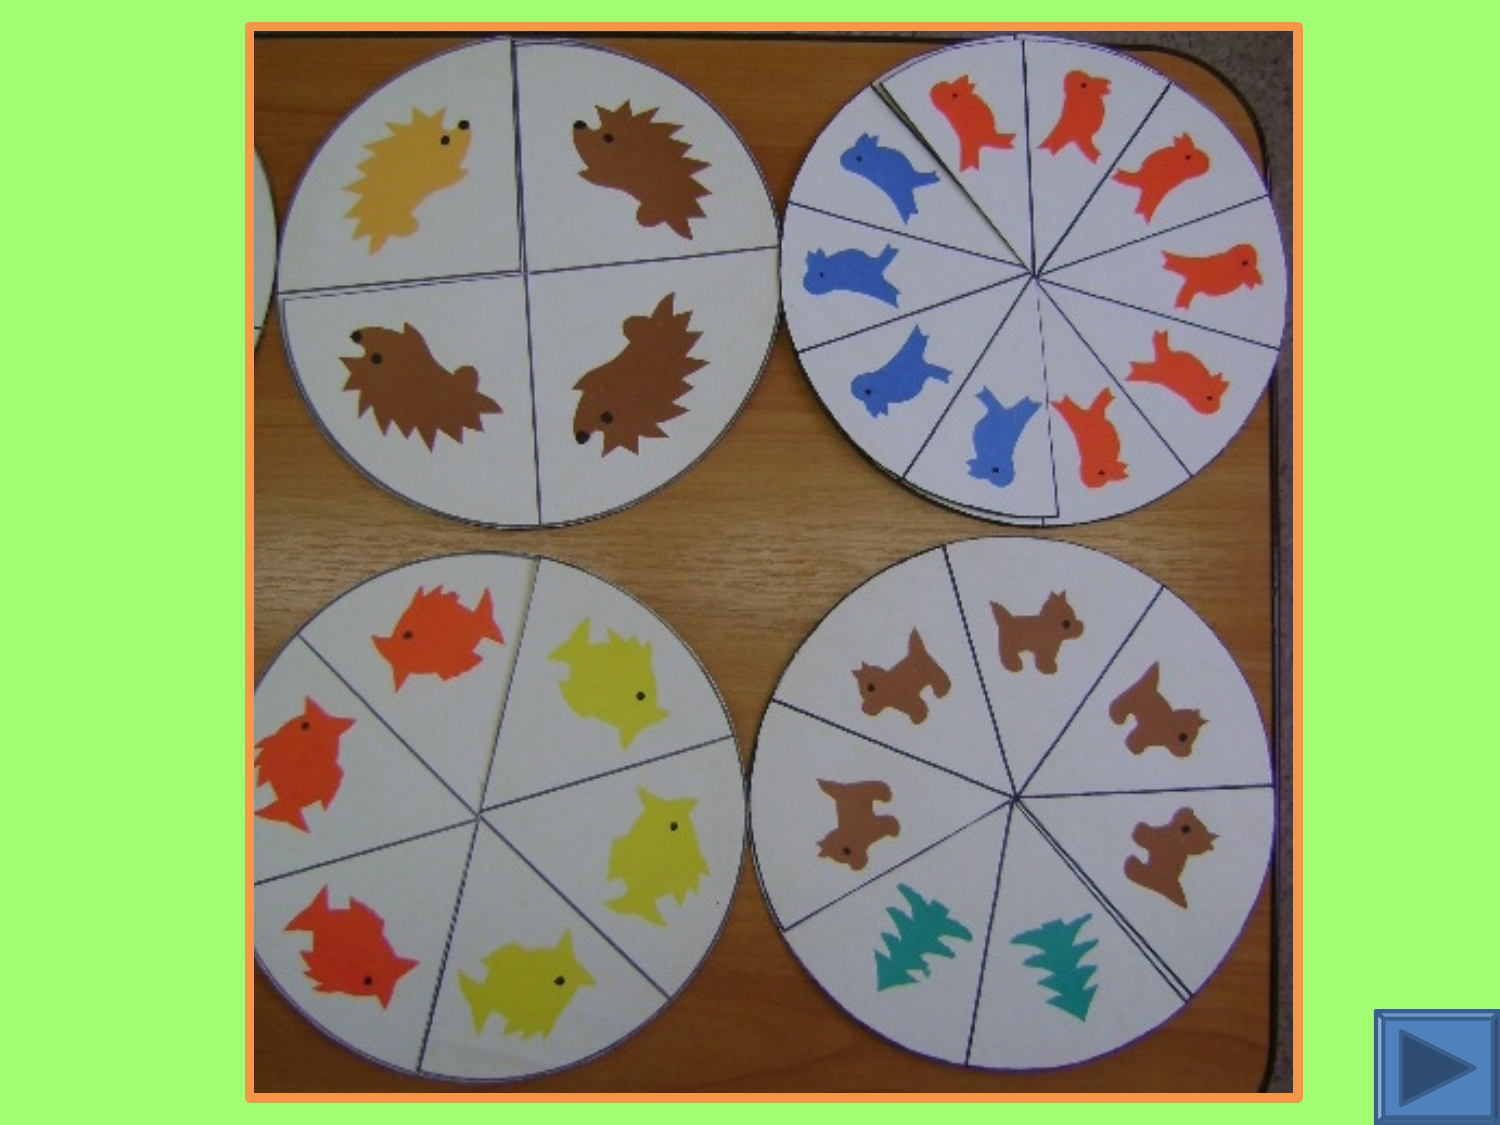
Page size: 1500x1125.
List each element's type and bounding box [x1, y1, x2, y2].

text_box [1377, 1011, 1500, 1125]
picture [253, 30, 1294, 1094]
